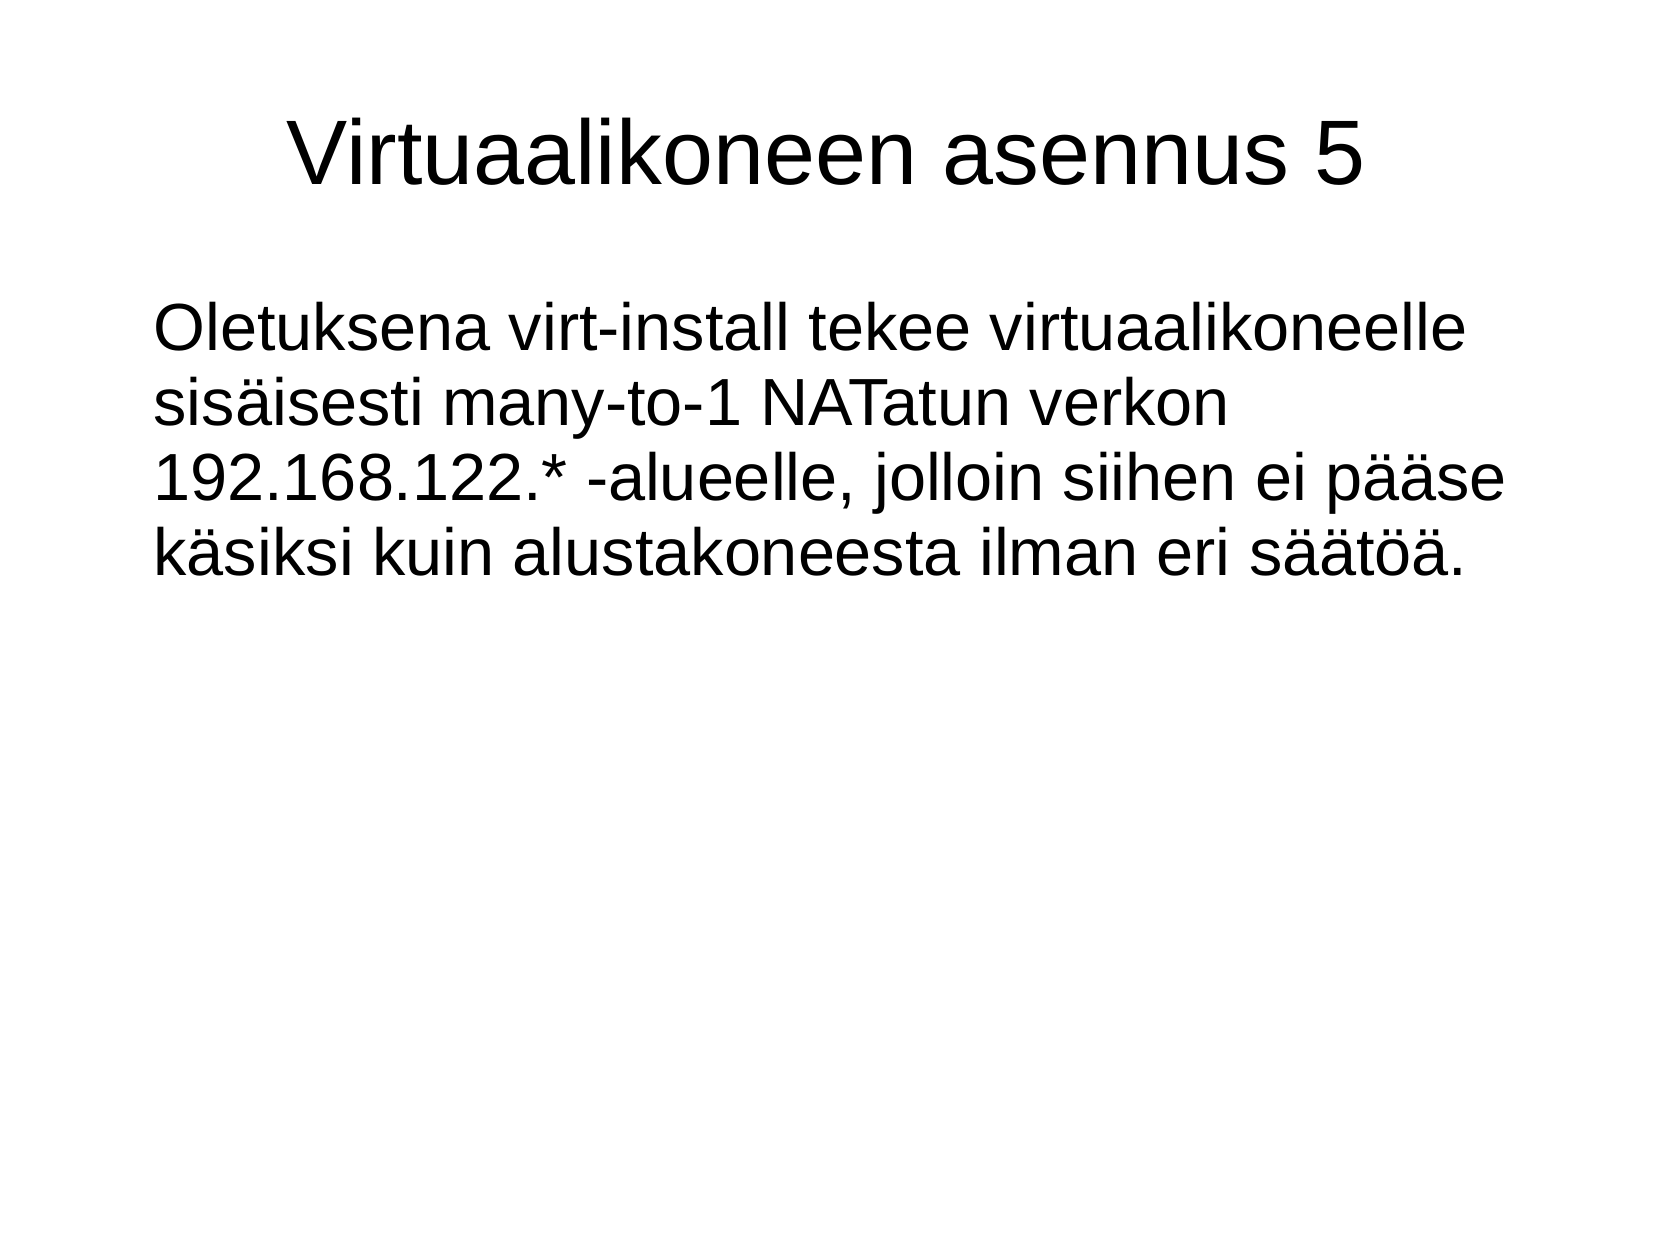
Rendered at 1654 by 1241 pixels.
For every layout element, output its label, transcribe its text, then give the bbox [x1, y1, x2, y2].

list Oletuksena virt-install tekee virtuaalikoneelle sisäisesti many-to-1 NATatun verkon 192.168.122.* -alueelle, jolloin siihen ei pääse käsiksi kuin alustakoneesta ilman eri säätöä. [82, 290, 1571, 1010]
title Virtuaalikoneen asennus 5 [82, 49, 1571, 257]
